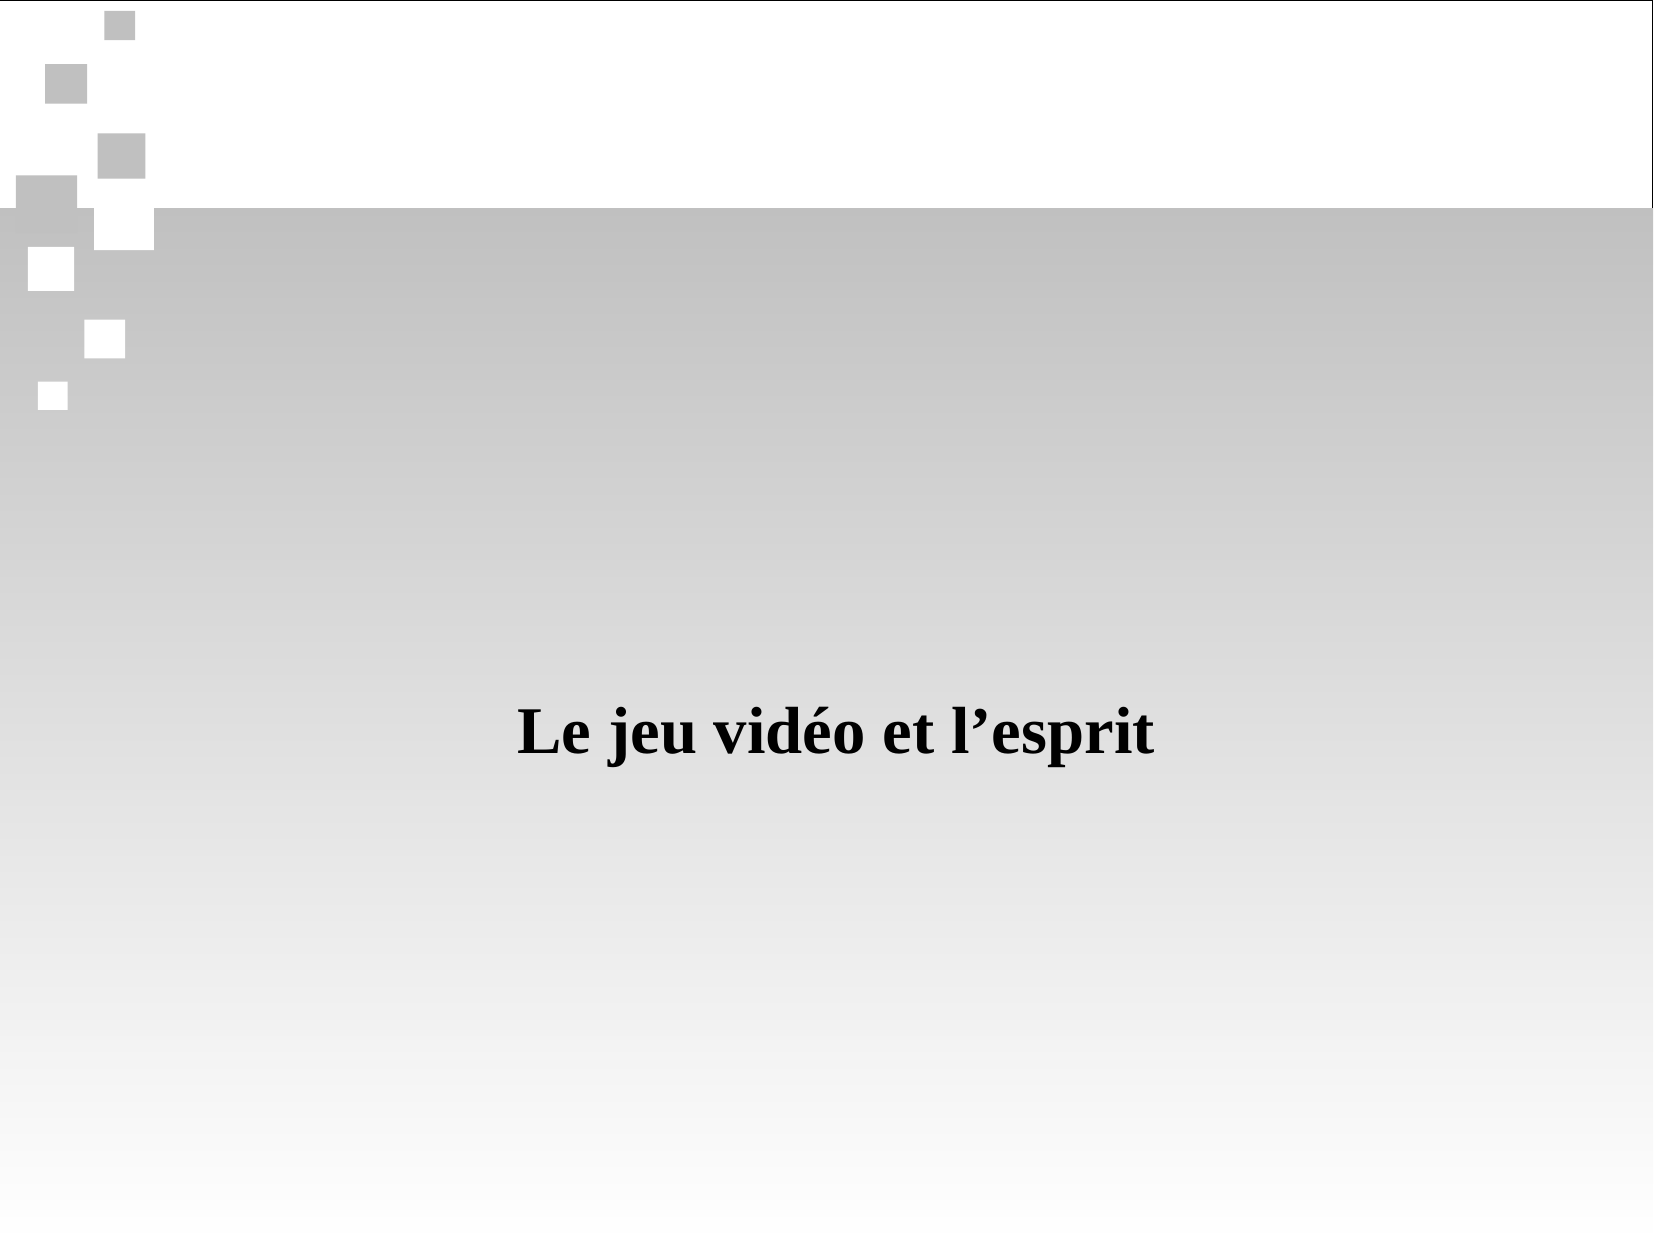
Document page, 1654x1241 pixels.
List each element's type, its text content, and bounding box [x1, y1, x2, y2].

subtitle Le jeu vidéo et l’esprit [141, 279, 1532, 1183]
